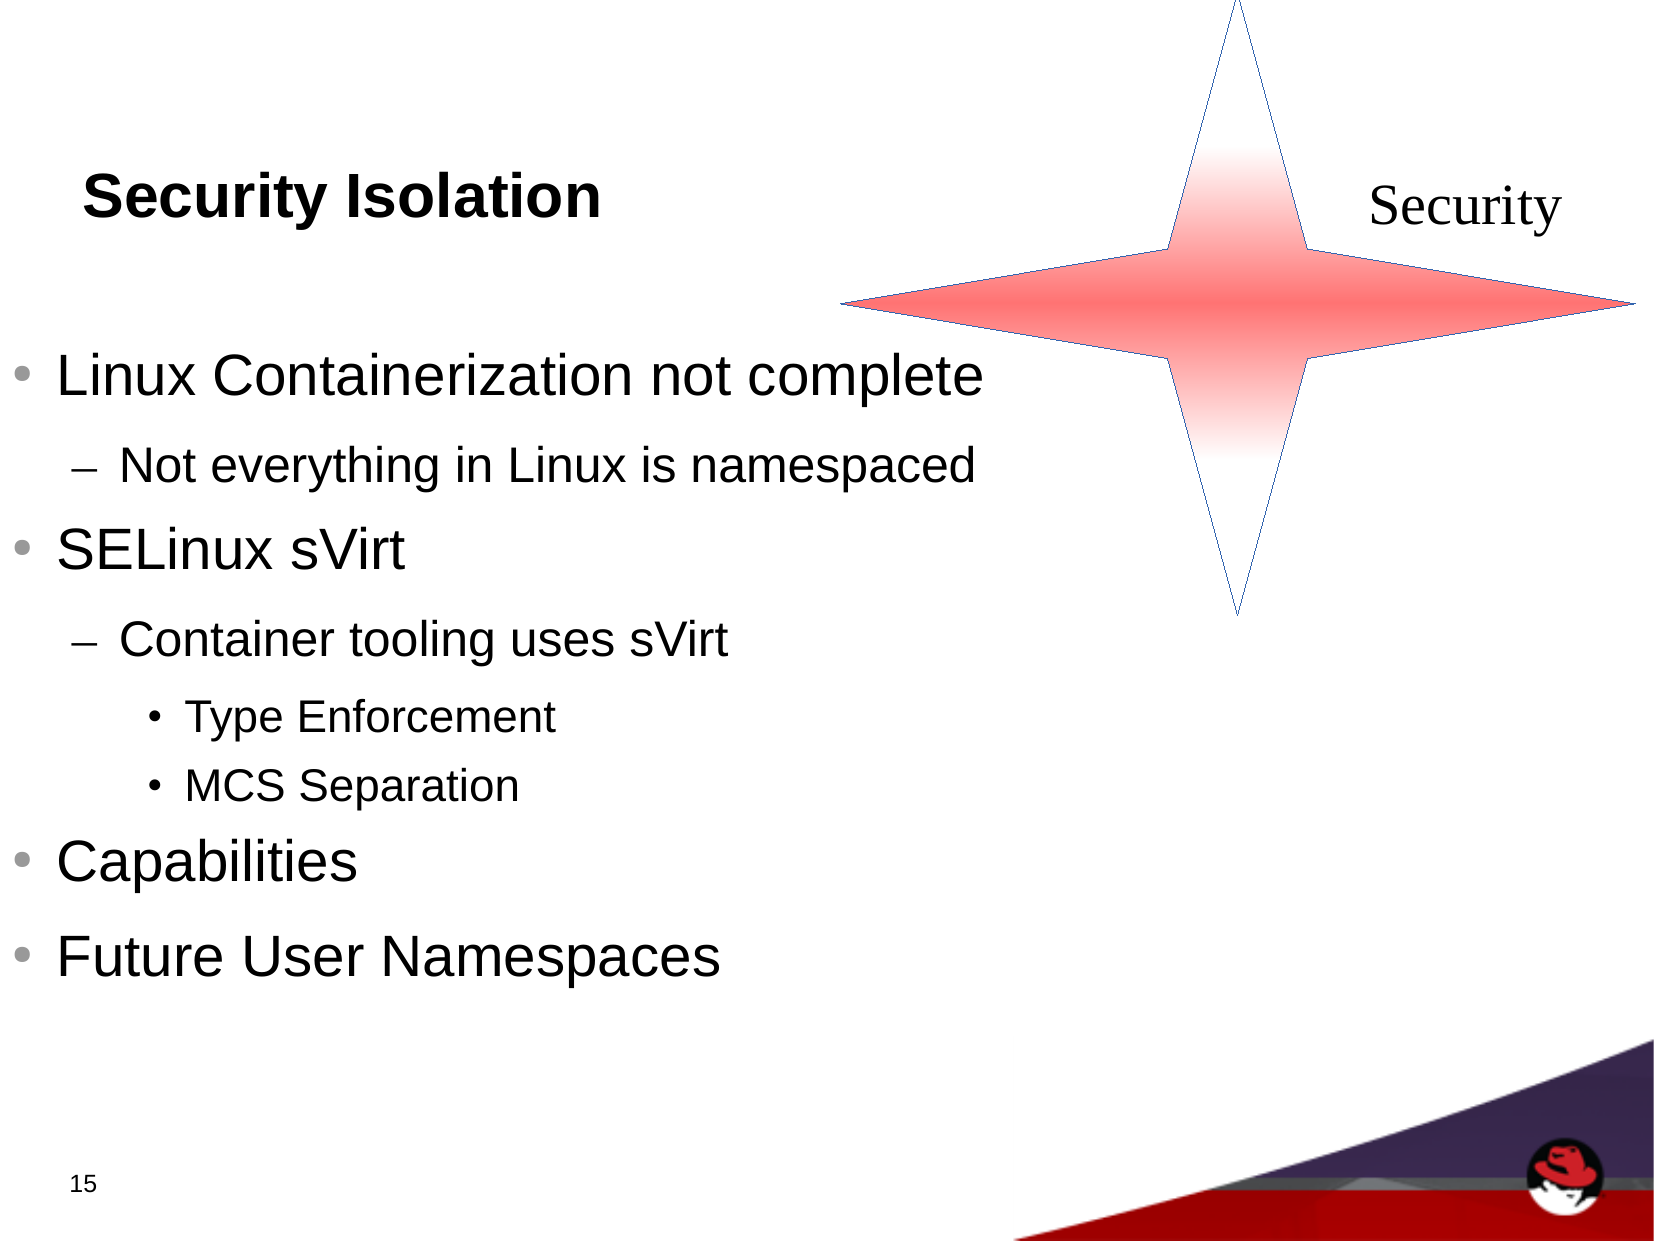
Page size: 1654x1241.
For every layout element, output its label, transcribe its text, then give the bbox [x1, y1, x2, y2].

text_box Security [1353, 165, 1654, 250]
title Security Isolation [82, 102, 1207, 290]
title Security Isolation [1268, 102, 1571, 290]
picture [1012, 1036, 1654, 1241]
text_box [840, 0, 1636, 616]
list Linux Containerization not complete Not everything in Linux is namespaced SELinux sVirt Container tooling uses sVirt Type Enforcement MCS Separation Capabilities Future User Namespaces [0, 342, 1486, 989]
